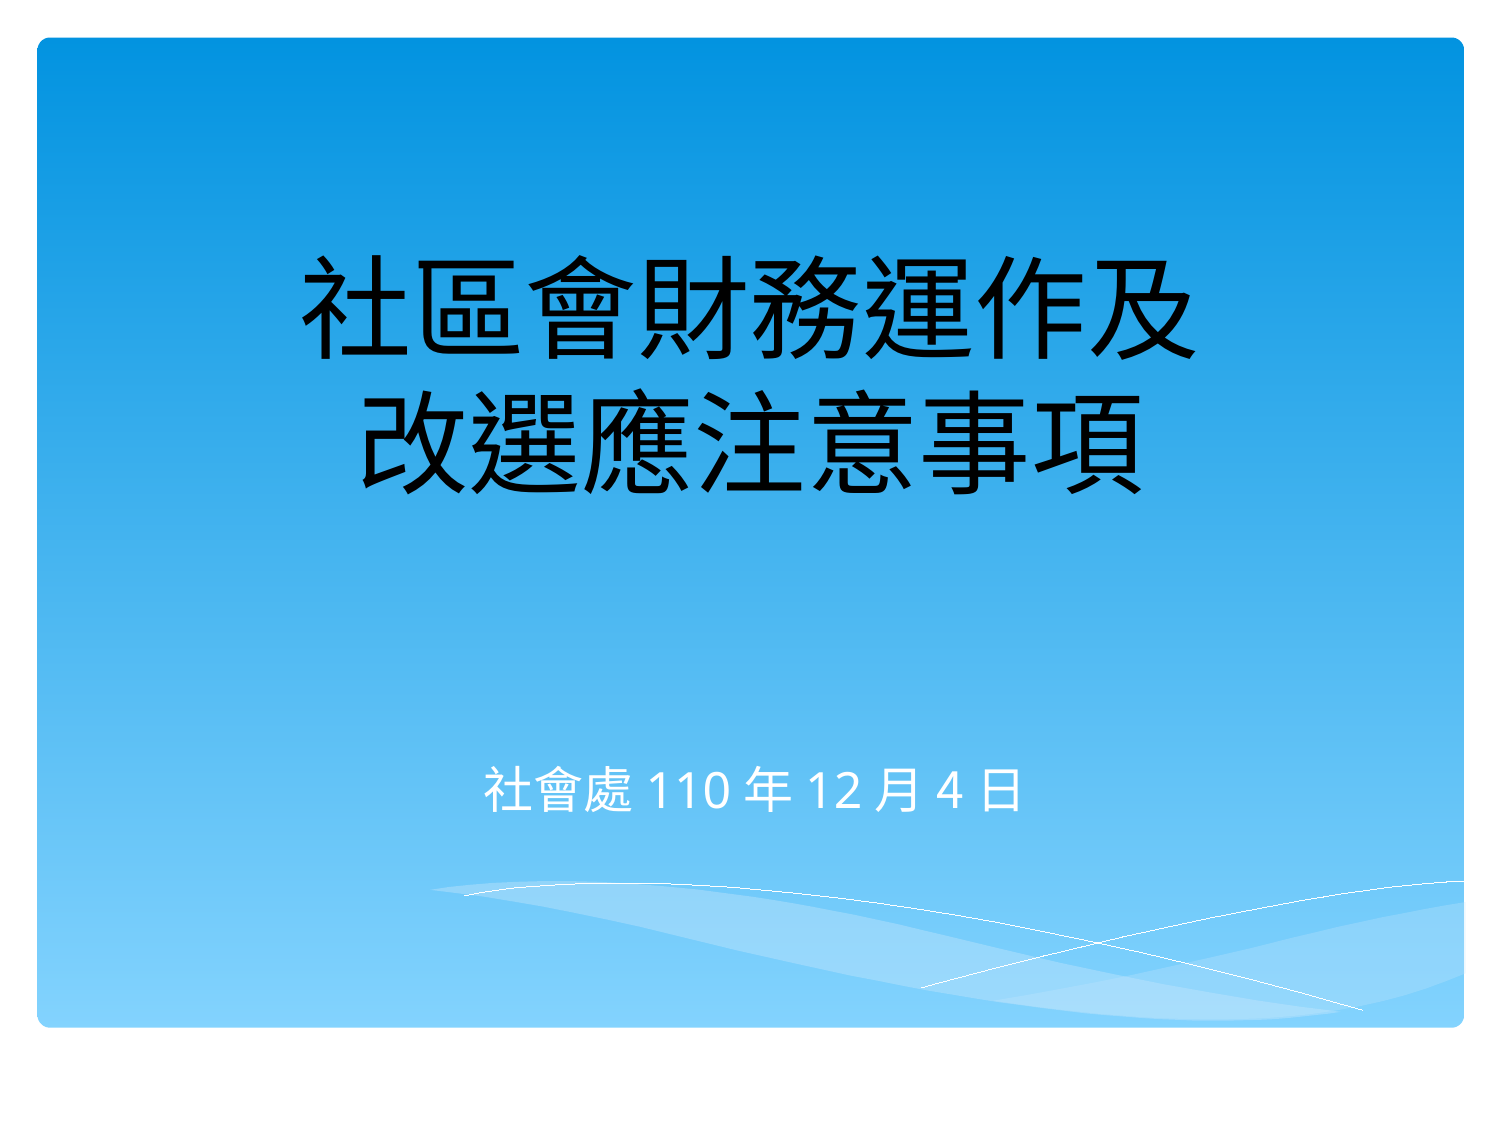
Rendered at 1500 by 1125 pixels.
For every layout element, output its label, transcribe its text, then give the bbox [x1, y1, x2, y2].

title 社區會財務運作及 改選應注意事項 [112, 302, 1388, 516]
subtitle 社會處110年12月4日 [230, 751, 1281, 994]
